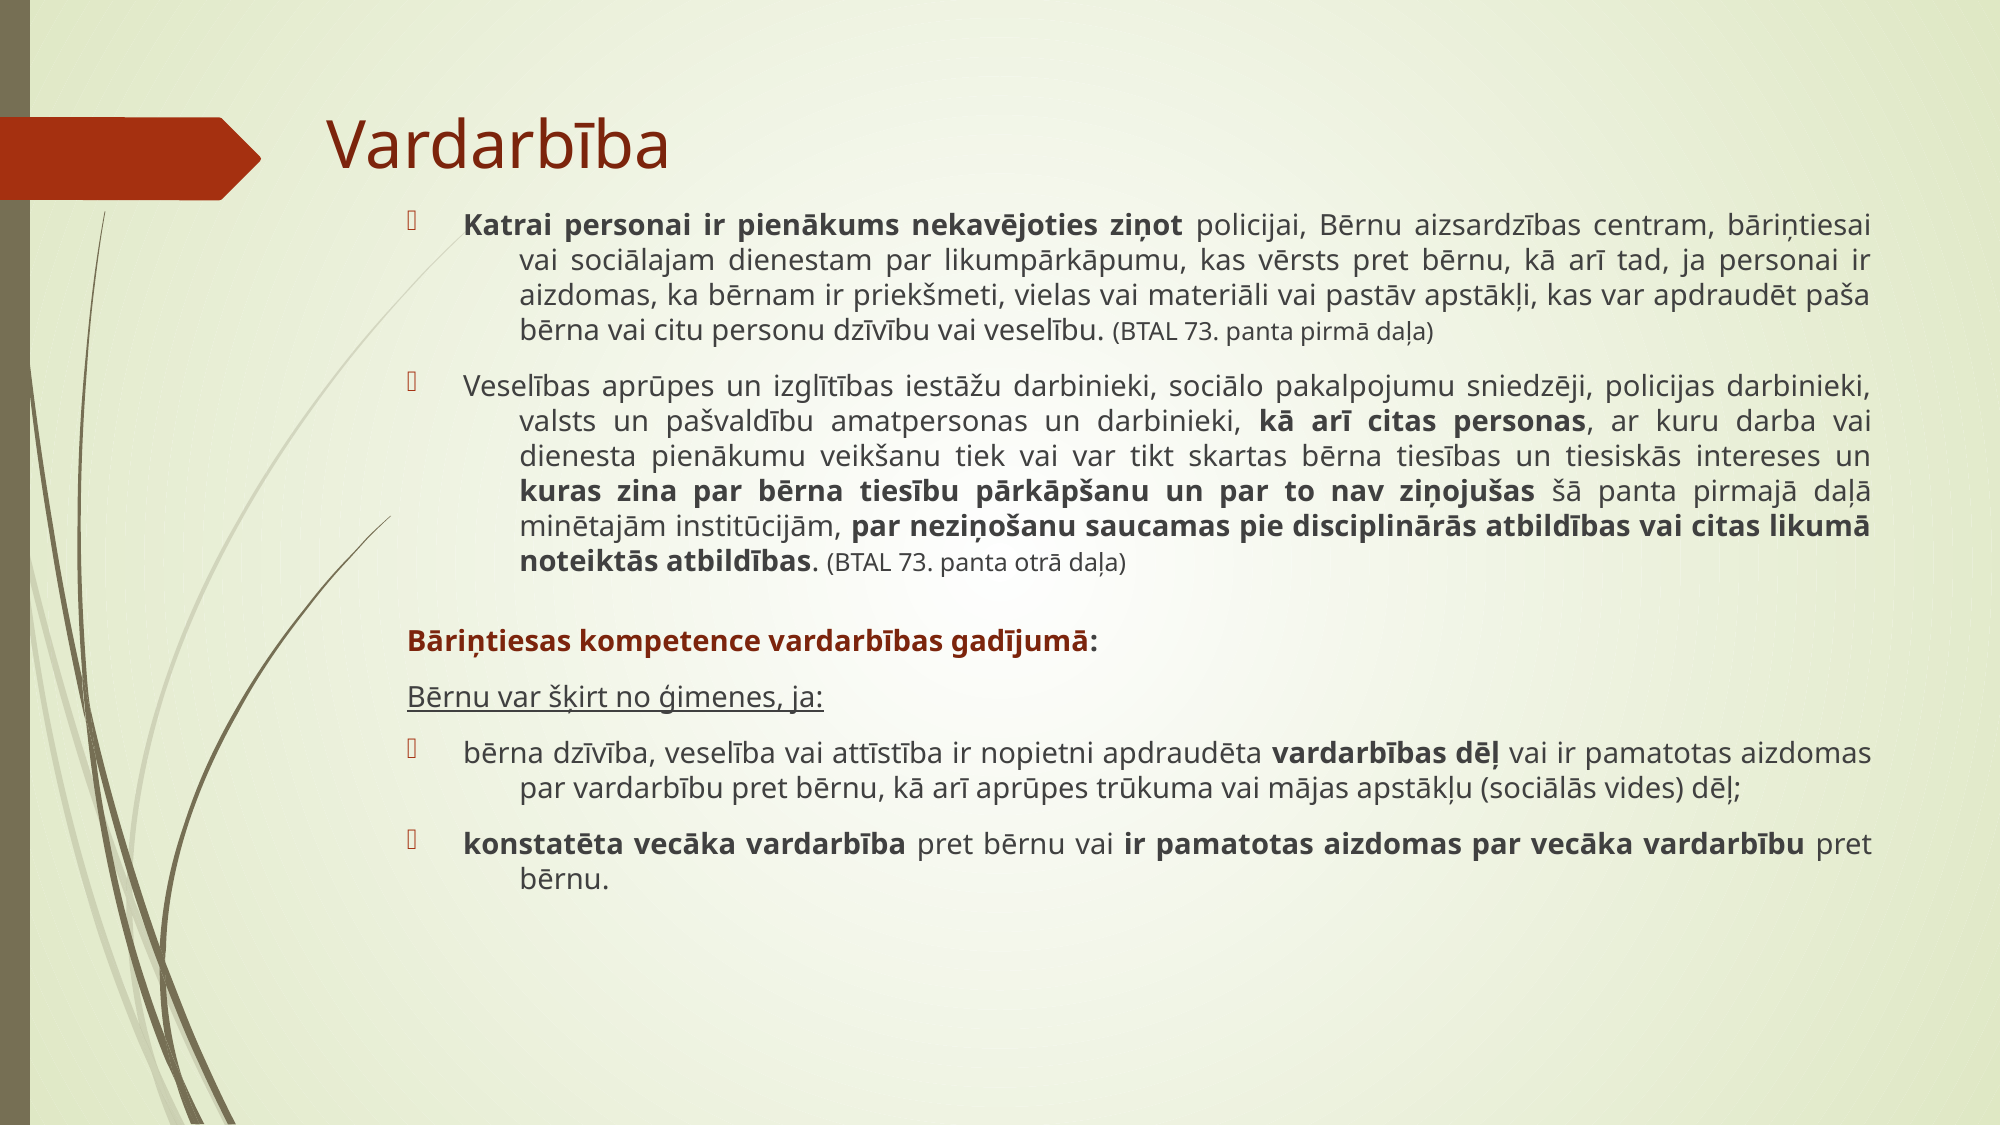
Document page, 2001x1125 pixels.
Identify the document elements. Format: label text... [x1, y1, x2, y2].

text_box Bāriņtiesas kompetence vardarbības gadījumā: Bērnu var šķirt no ģimenes, ja: bērna dzīvība, veselība vai attīstība ir nopietni apdraudēta vardarbības dēļ vai ir pamatotas aizdomas par vardarbību pret bērnu, kā arī aprūpes trūkuma vai mājas apstākļu (sociālās vides) dēļ; konstatēta vecāka vardarbība pret bērnu vai ir pamatotas aizdomas par vecāka vardarbību pret bērnu. [391, 614, 1888, 1032]
list Katrai personai ir pienākums nekavējoties ziņot policijai, Bērnu aizsardzības centram, bāriņtiesai vai sociālajam dienestam par likumpārkāpumu, kas vērsts pret bērnu, kā arī tad, ja personai ir aizdomas, ka bērnam ir priekšmeti, vielas vai materiāli vai pastāv apstākļi, kas var apdraudēt paša bērna vai citu personu dzīvību vai veselību. (BTAL 73. panta pirmā daļa) Veselības aprūpes un izglītības iestāžu darbinieki, sociālo pakalpojumu sniedzēji, policijas darbinieki, valsts un pašvaldību amatpersonas un darbinieki, kā arī citas personas, ar kuru darba vai dienesta pienākumu veikšanu tiek vai var tikt skartas bērna tiesības un tiesiskās intereses un kuras zina par bērna tiesību pārkāpšanu un par to nav ziņojušas šā panta pirmajā daļā minētajām institūcijām, par neziņošanu saucamas pie disciplinārās atbildības vai citas likumā noteiktās atbildības. (BTAL 73. panta otrā daļa) [391, 198, 1888, 614]
title Vardarbība [311, 94, 1774, 223]
